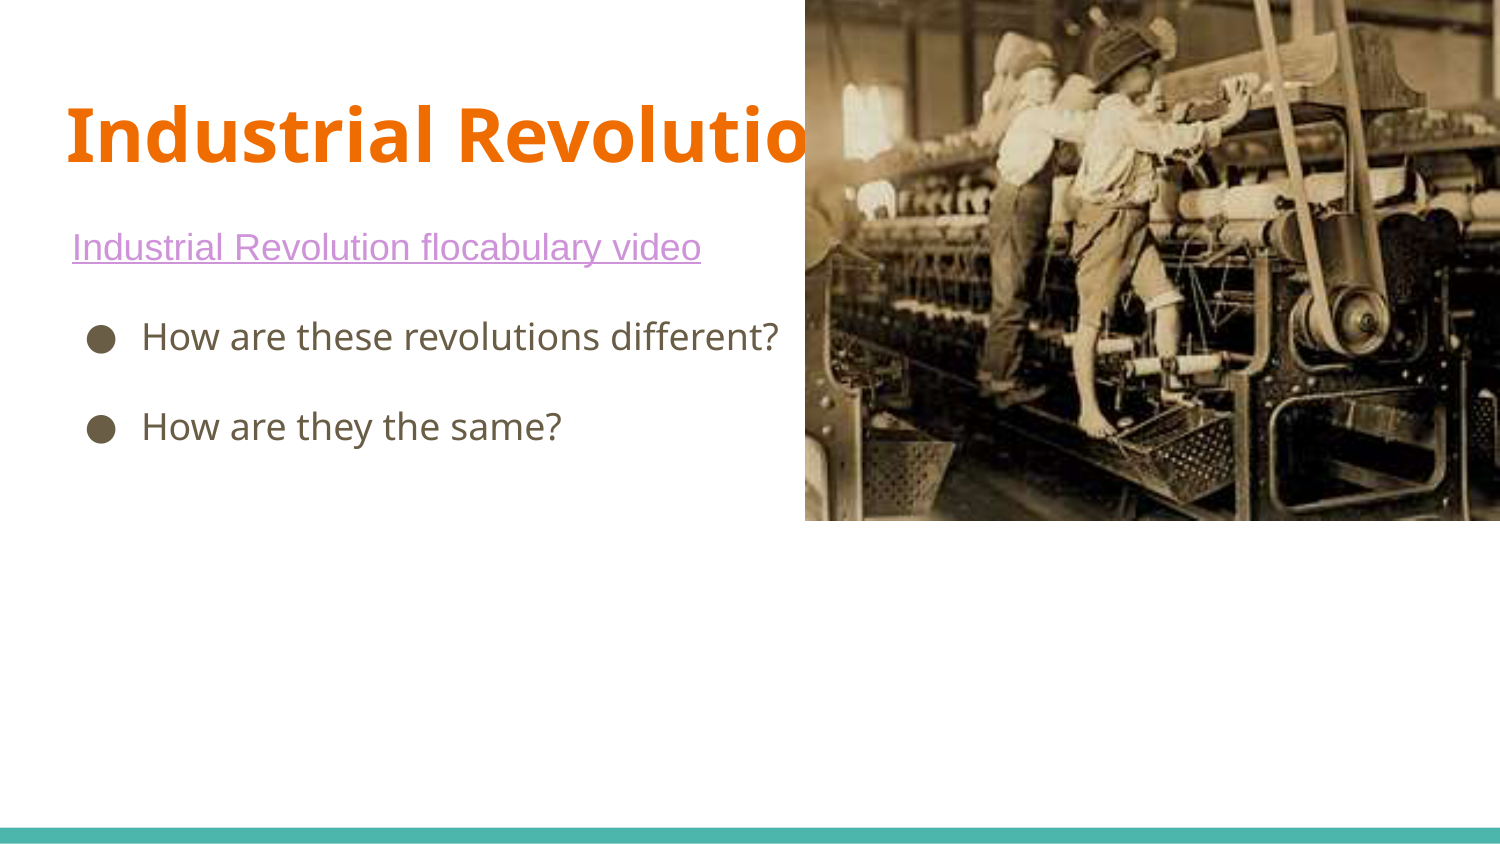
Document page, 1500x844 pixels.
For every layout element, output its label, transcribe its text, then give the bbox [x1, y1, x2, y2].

title Industrial Revolution [51, 72, 805, 189]
list Industrial Revolution flocabulary video How are these revolutions different? How are they the same? [51, 207, 806, 750]
picture [805, 0, 1500, 521]
